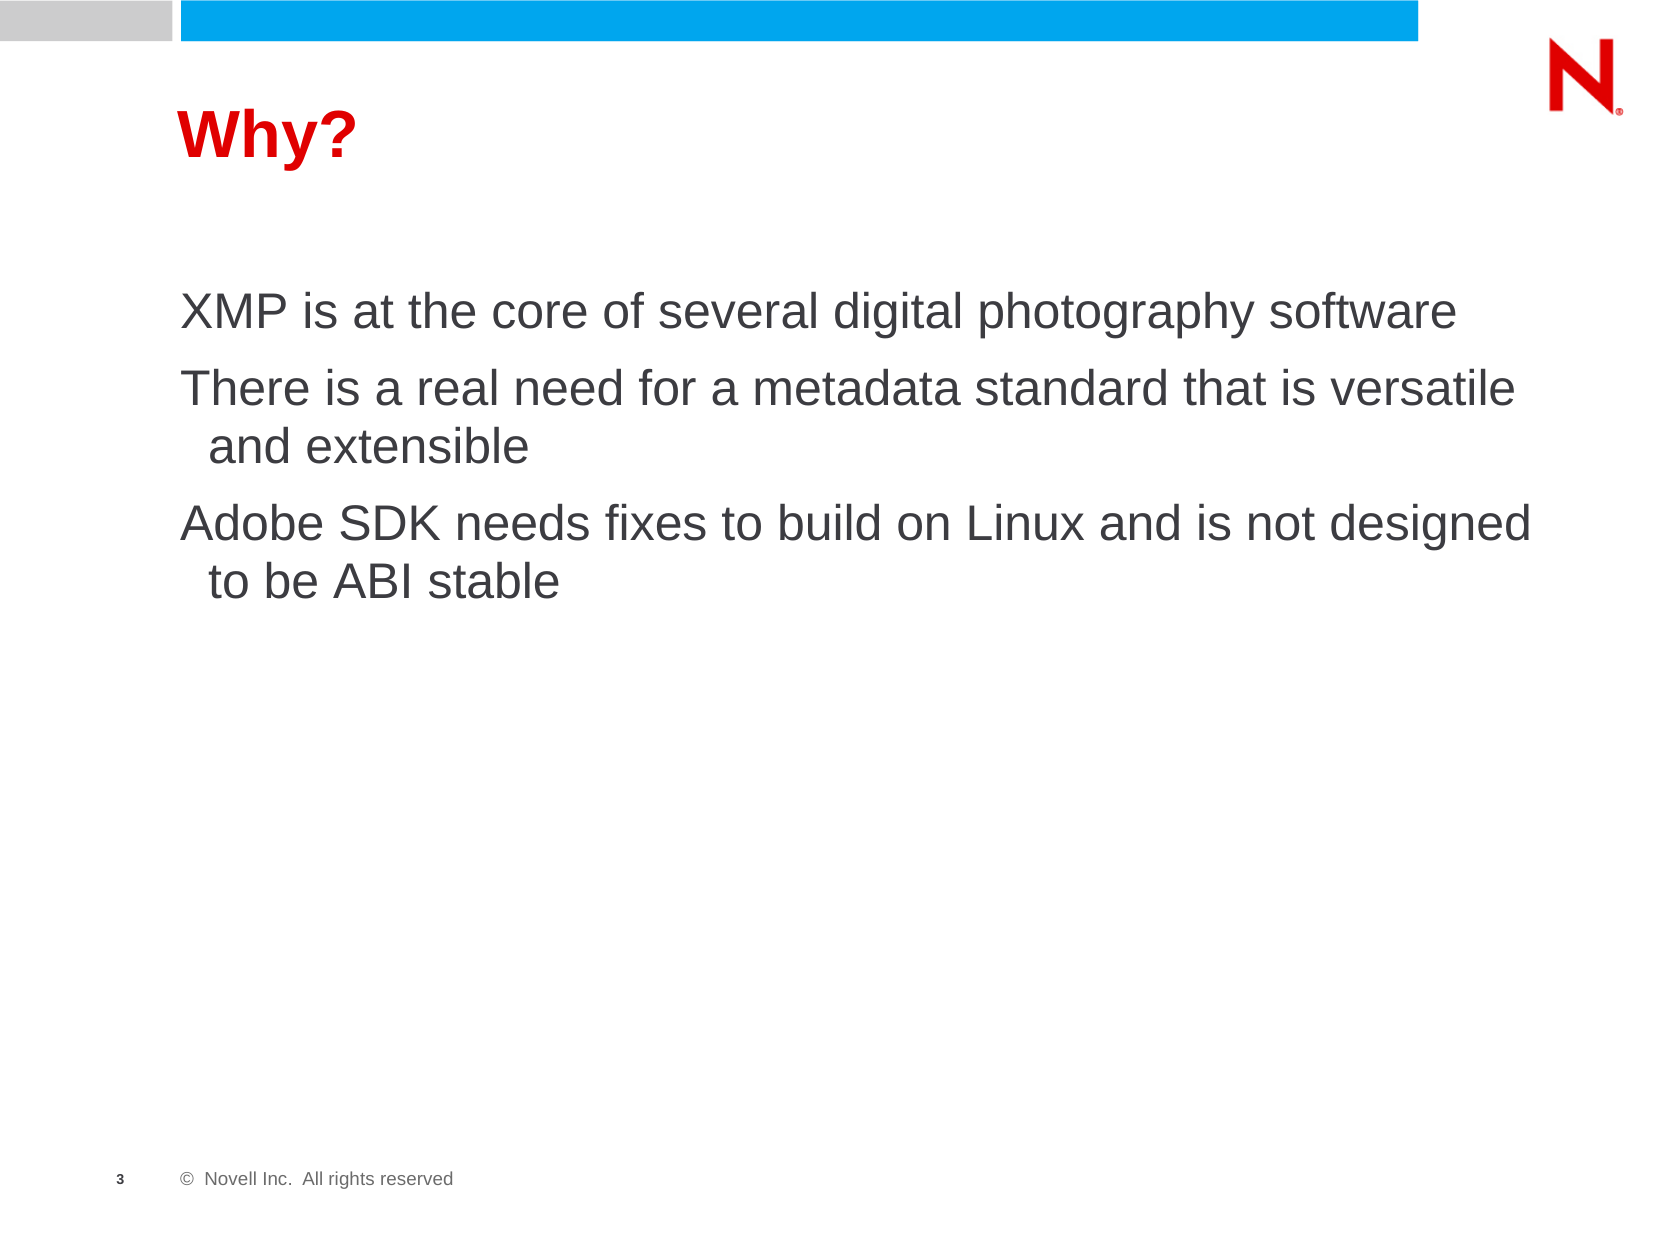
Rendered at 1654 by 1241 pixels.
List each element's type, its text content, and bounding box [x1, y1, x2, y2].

picture [1547, 35, 1624, 117]
title Why? [177, 46, 1525, 226]
list XMP is at the core of several digital photography software There is a real need for a metadata standard that is versatile and extensible Adobe SDK needs fixes to build on Linux and is not designed to be ABI stable [180, 280, 1547, 1087]
